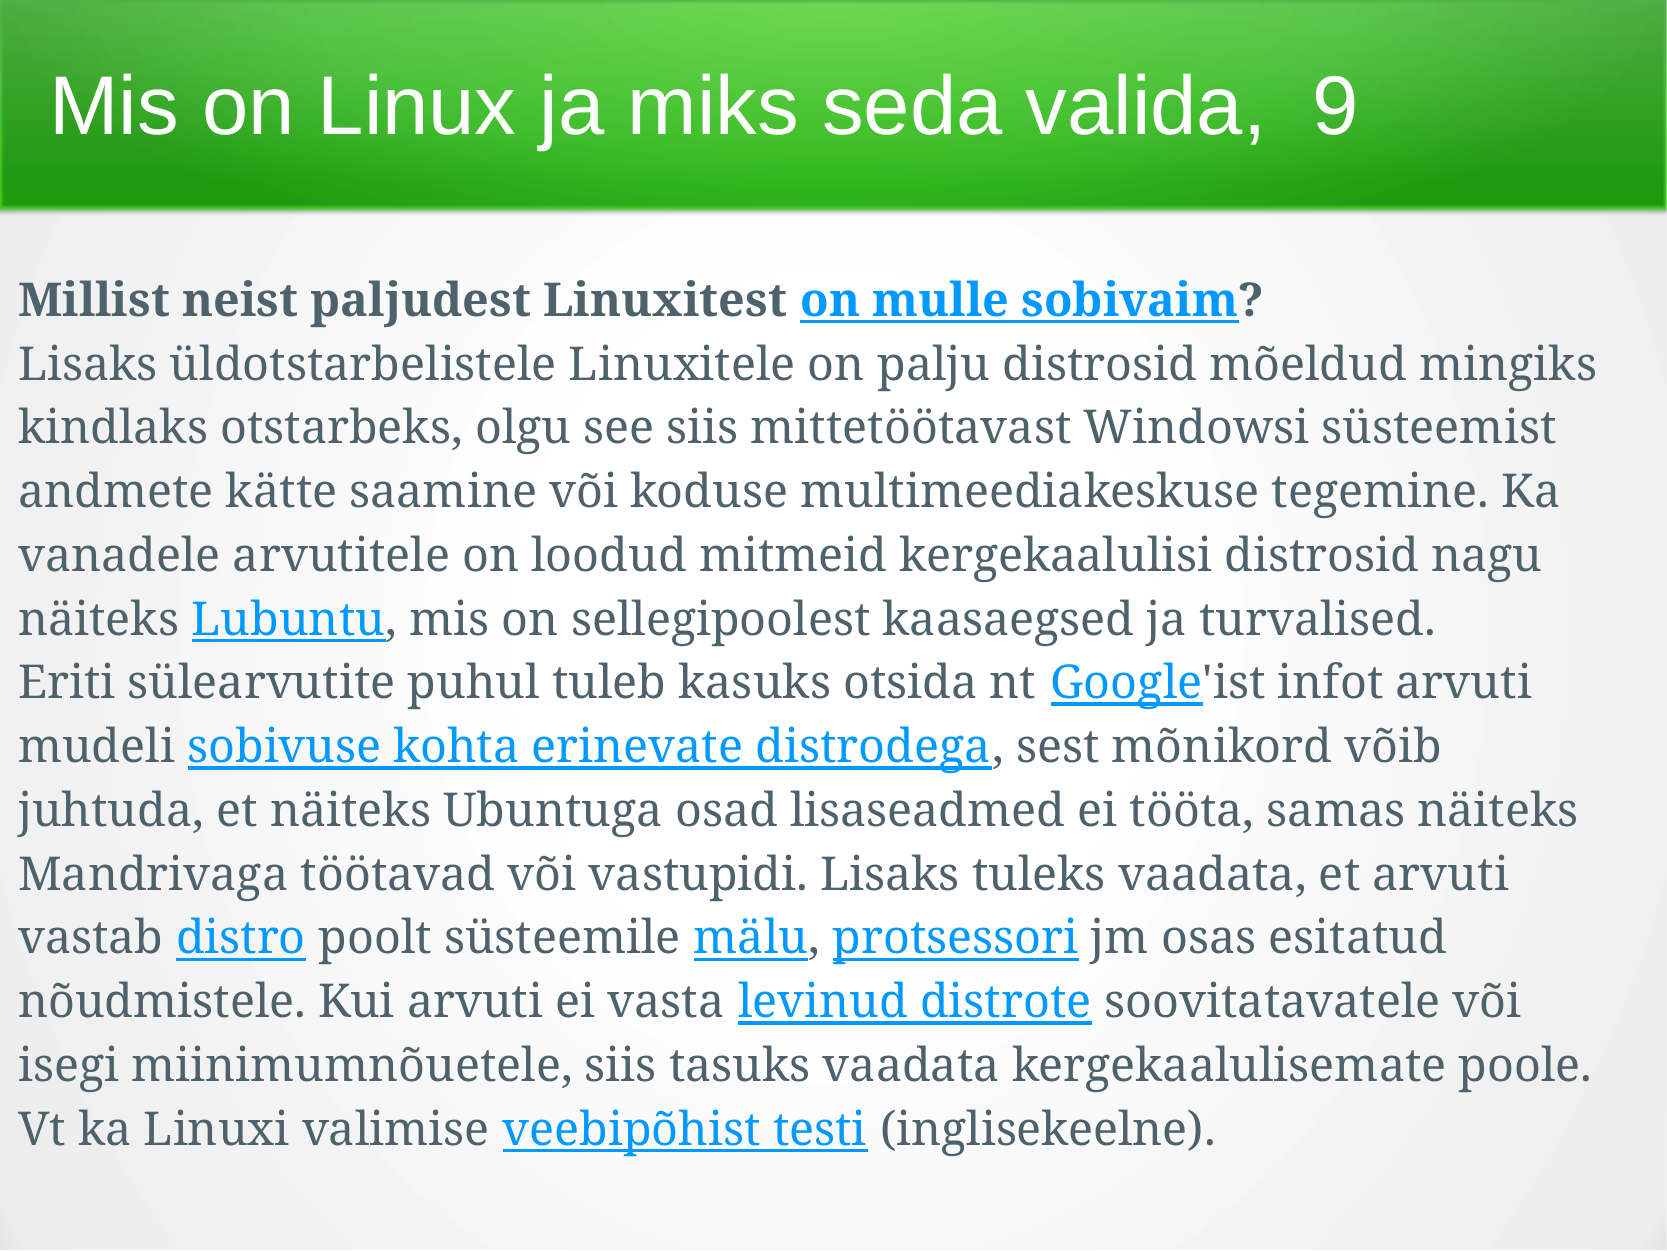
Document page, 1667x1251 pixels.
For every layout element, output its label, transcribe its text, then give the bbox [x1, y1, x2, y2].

picture [0, 0, 1667, 1250]
list Millist neist paljudest Linuxitest on mulle sobivaim? Lisaks üldotstarbelistele Linuxitele on palju distrosid mõeldud mingiks kindlaks otstarbeks, olgu see siis mittetöötavast Windowsi süsteemist andmete kätte saamine või koduse multimeediakeskuse tegemine. Ka vanadele arvutitele on loodud mitmeid kergekaalulisi distrosid nagu näiteks Lubuntu, mis on sellegipoolest kaasaegsed ja turvalised. Eriti sülearvutite puhul tuleb kasuks otsida nt Google'ist infot arvuti mudeli sobivuse kohta erinevate distrodega, sest mõnikord võib juhtuda, et näiteks Ubuntuga osad lisaseadmed ei tööta, samas näiteks Mandrivaga töötavad või vastupidi. Lisaks tuleks vaadata, et arvuti vastab distro poolt süsteemile mälu, protsessori jm osas esitatud nõudmistele. Kui arvuti ei vasta levinud distrote soovitatavatele või isegi miinimumnõuetele, siis tasuks vaadata kergekaalulisemate poole. Vt ka Linuxi valimise veebipõhist testi (inglisekeelne). [11, 259, 1638, 1182]
title Mis on Linux ja miks seda valida, 9 [49, 59, 1633, 153]
